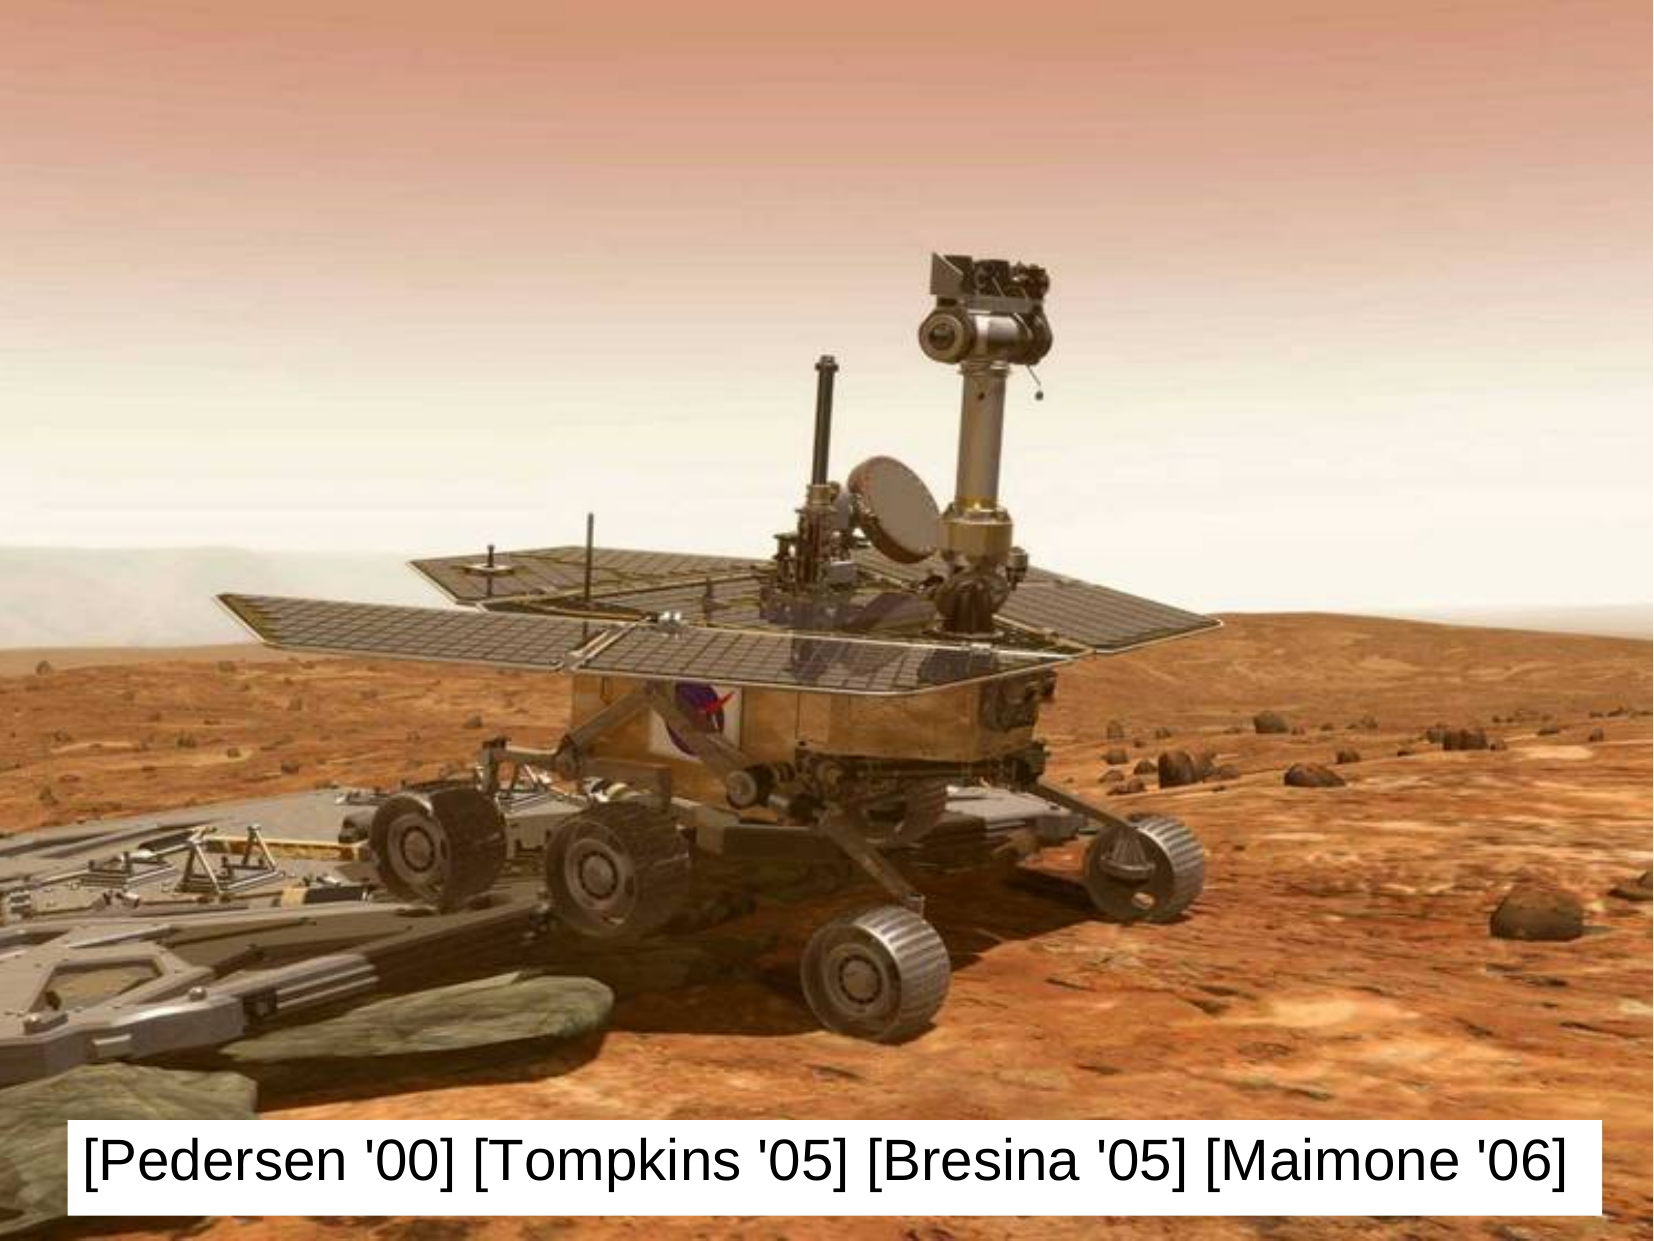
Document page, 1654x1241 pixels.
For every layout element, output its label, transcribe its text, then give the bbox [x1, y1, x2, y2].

text_box [Pedersen '00] [Tompkins '05] [Bresina '05] [Maimone '06] [67, 1120, 1599, 1216]
picture [0, 0, 1653, 1241]
